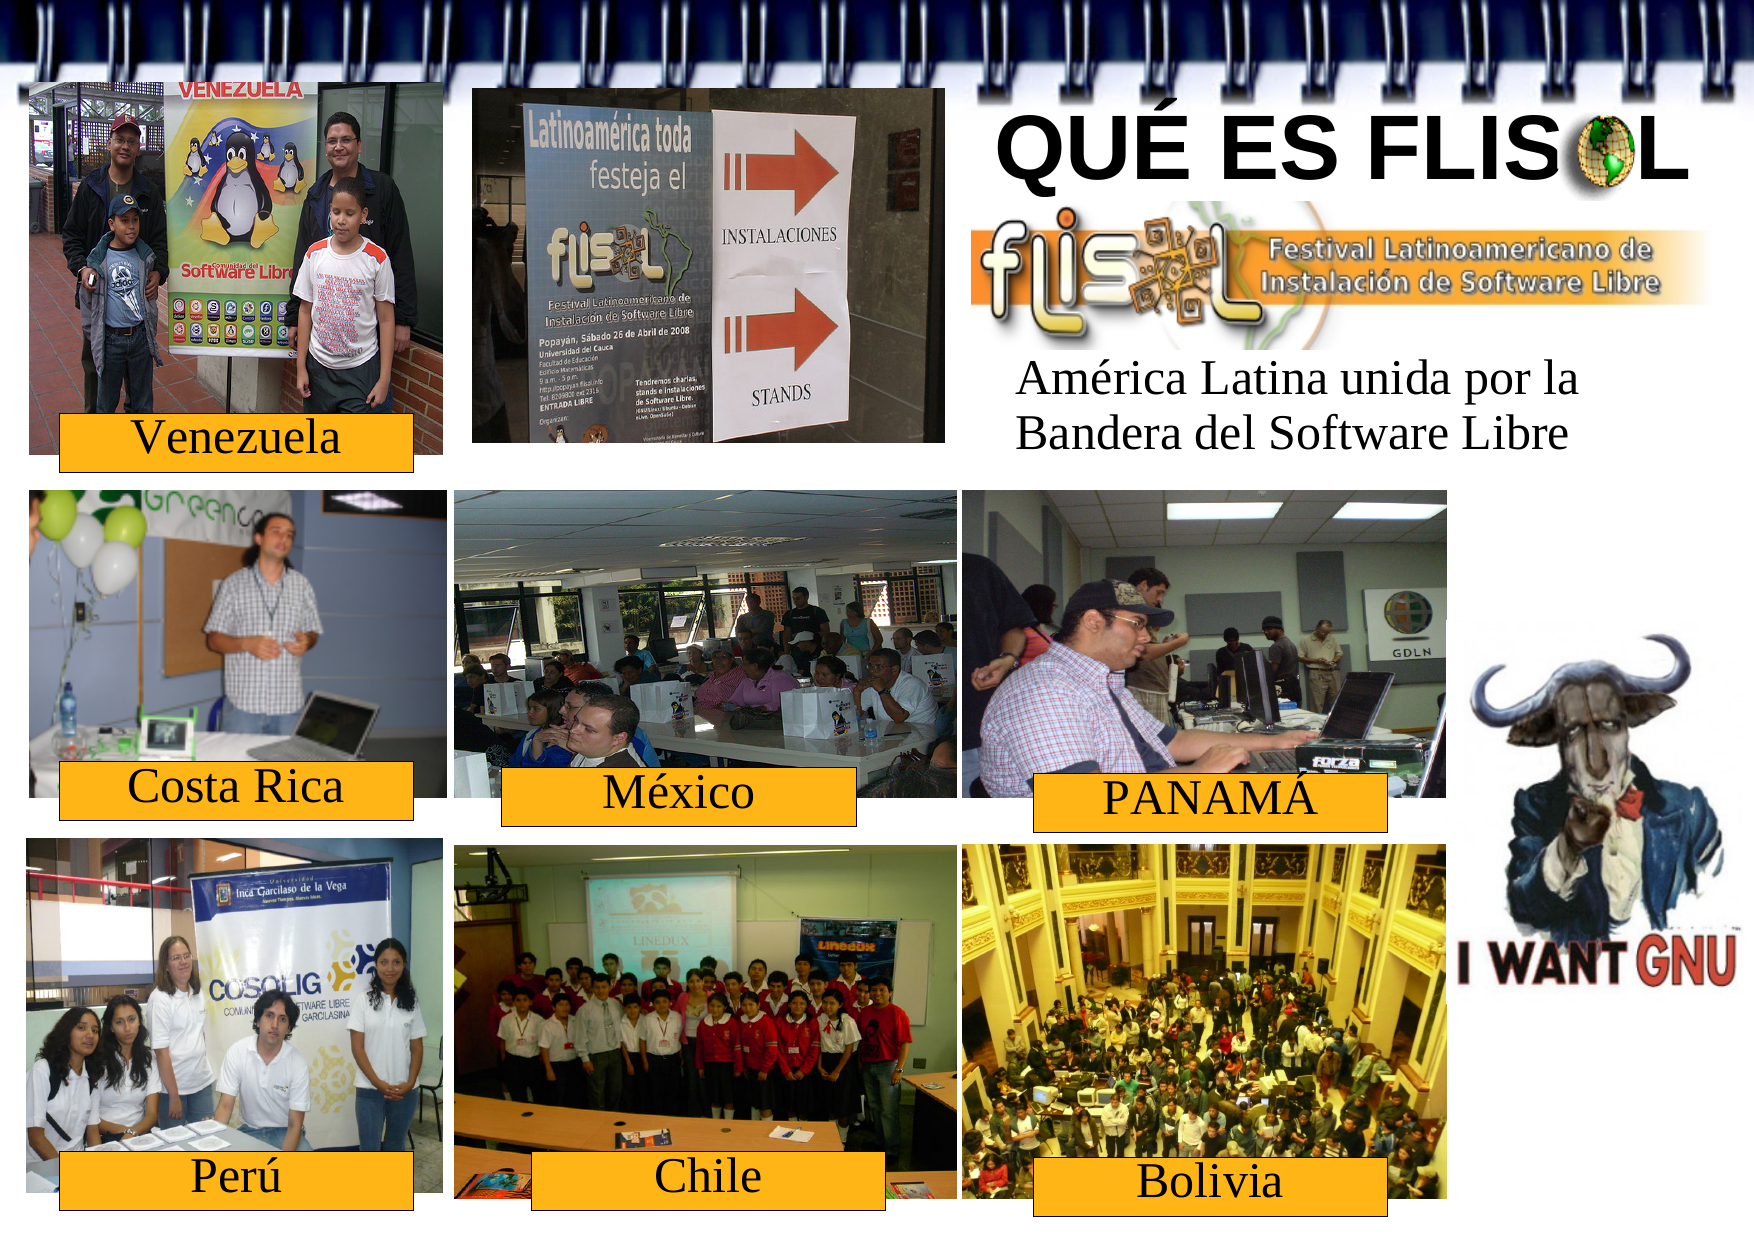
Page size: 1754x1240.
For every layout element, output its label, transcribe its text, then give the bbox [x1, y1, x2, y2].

text_box Bolivia [1033, 1157, 1388, 1217]
text_box Chile [531, 1151, 886, 1211]
picture [26, 838, 443, 1193]
picture [0, 0, 1754, 455]
text_box Perú [59, 1151, 414, 1211]
picture [962, 490, 1743, 1199]
text_box PANAMÁ [1033, 773, 1388, 833]
picture [971, 103, 1740, 350]
text_box México [501, 767, 857, 827]
title QUÉ ES FLISOL [974, 88, 1713, 201]
picture [454, 845, 957, 1199]
text_box América Latina unida por la Bandera del Software Libre [1003, 350, 1713, 473]
picture [454, 490, 957, 798]
text_box Costa Rica [59, 761, 414, 821]
text_box Venezuela [59, 413, 414, 473]
picture [29, 490, 447, 798]
